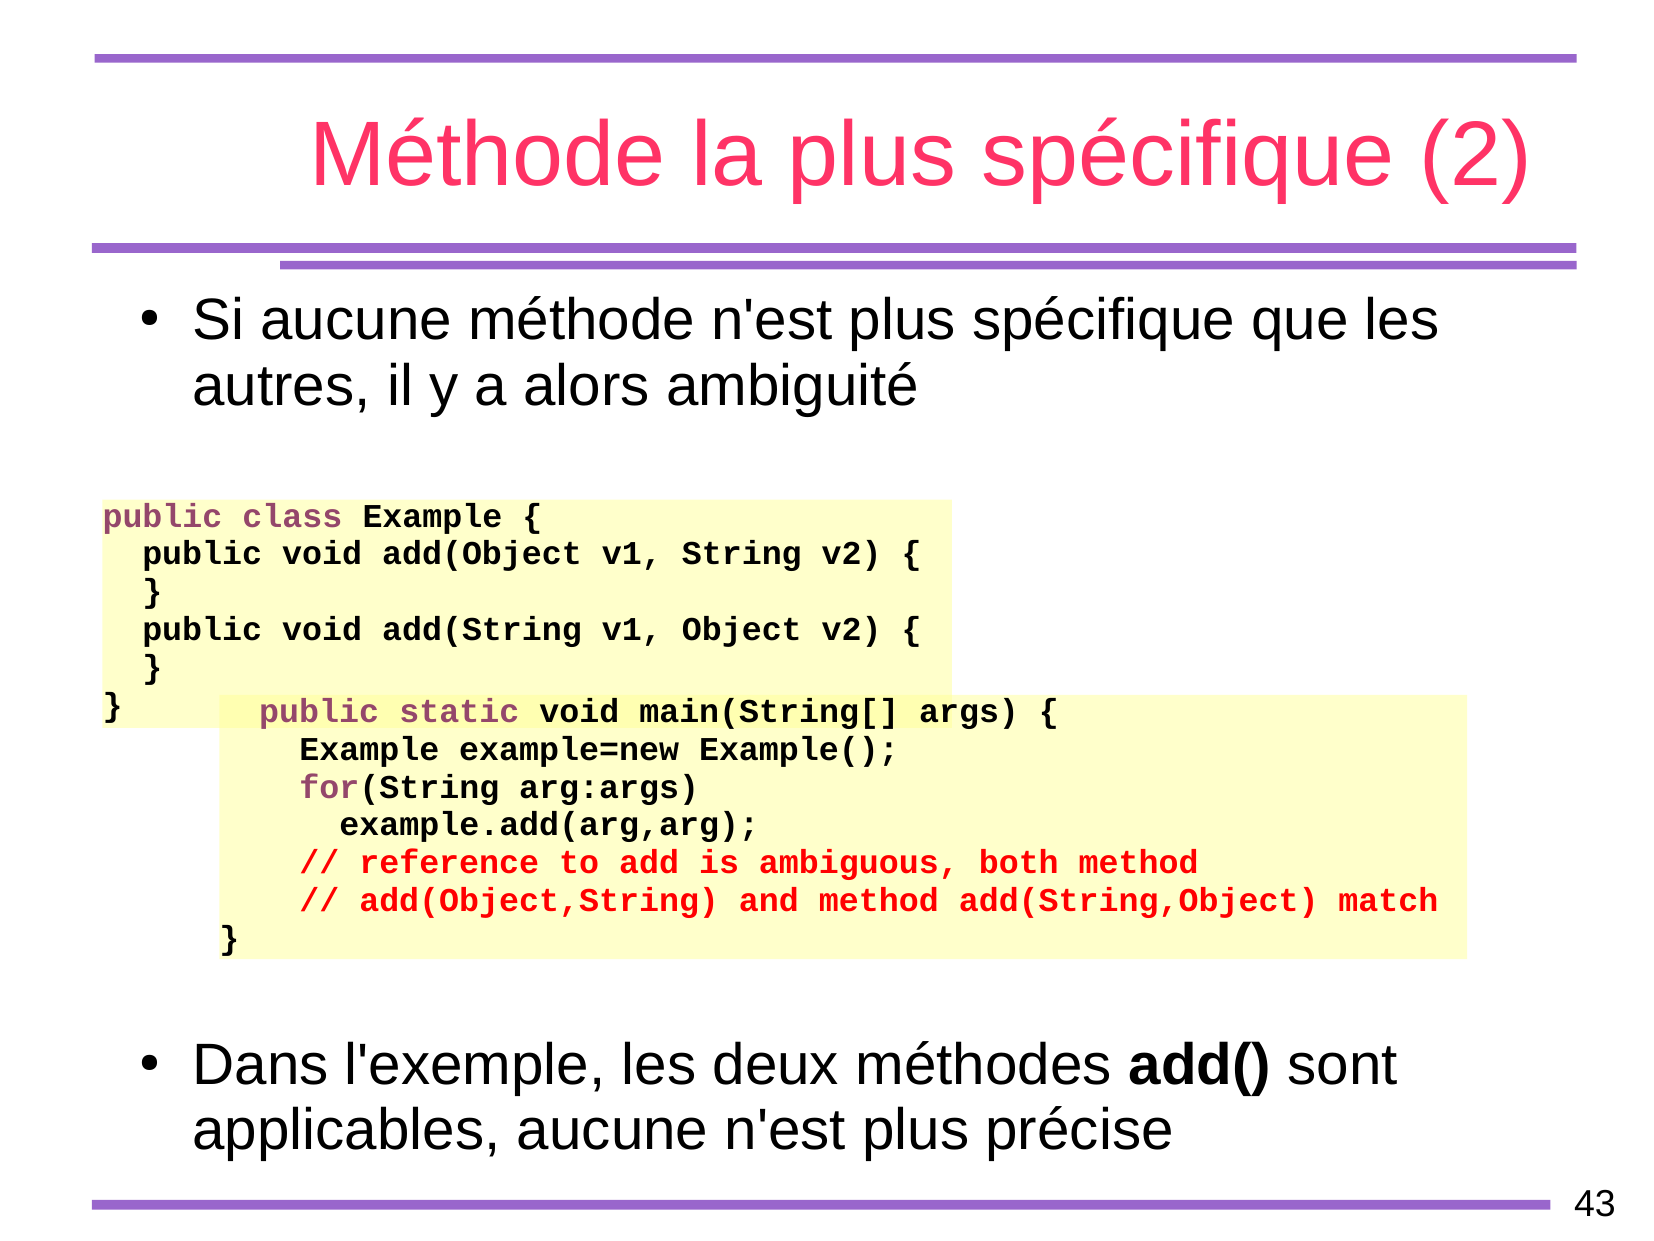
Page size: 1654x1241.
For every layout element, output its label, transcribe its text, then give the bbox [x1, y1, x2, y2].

text_box public static void main(String[] args) { Example example=new Example(); for(String arg:args) example.add(arg,arg); // reference to add is ambiguous, both method // add(Object,String) and method add(String,Object) match } [219, 694, 1468, 960]
list Si aucune méthode n'est plus spécifique que les autres, il y a alors ambiguité Dans l'exemple, les deux méthodes add() sont applicables, aucune n'est plus précise [121, 287, 1534, 1163]
text_box public class Example { public void add(Object v1, String v2) { } public void add(String v1, Object v2) { } } [102, 499, 952, 728]
title Méthode la plus spécifique (2) [121, 49, 1534, 257]
